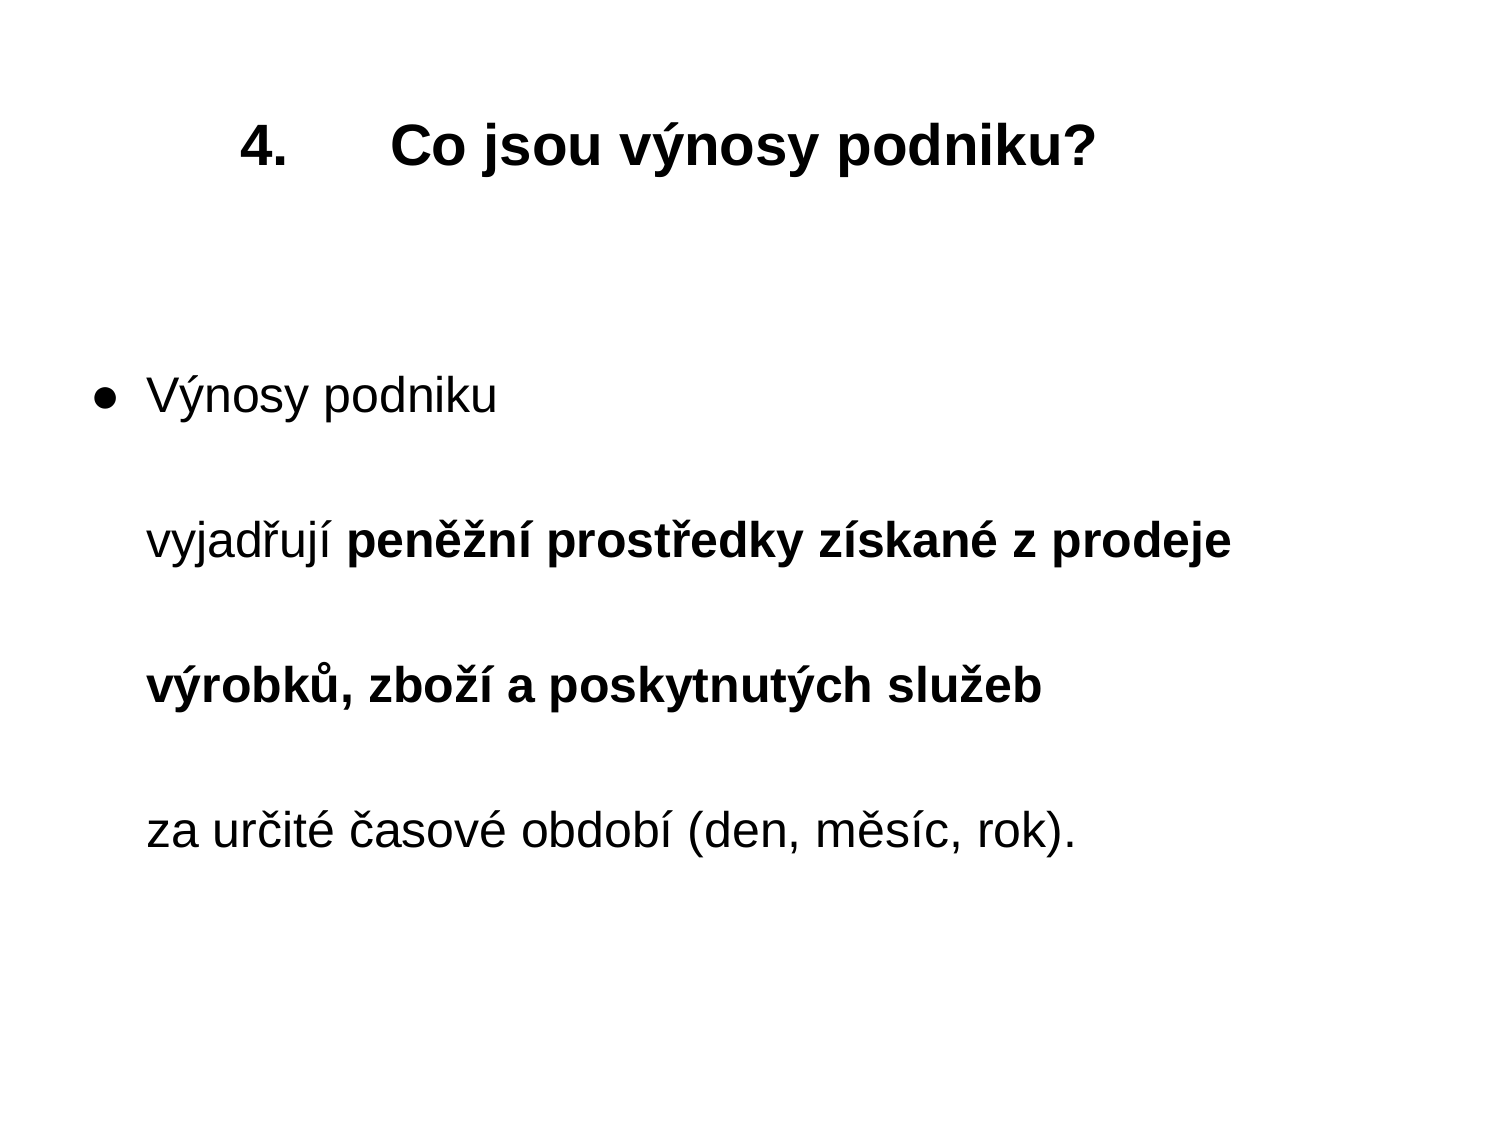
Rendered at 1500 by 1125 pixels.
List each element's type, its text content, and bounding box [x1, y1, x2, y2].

title 4. Co jsou výnosy podniku? [75, 45, 1426, 233]
list ● Výnosy podniku vyjadřují peněžní prostředky získané z prodeje výrobků, zboží a poskytnutých služeb za určité časové období (den, měsíc, rok). [75, 262, 1426, 1083]
